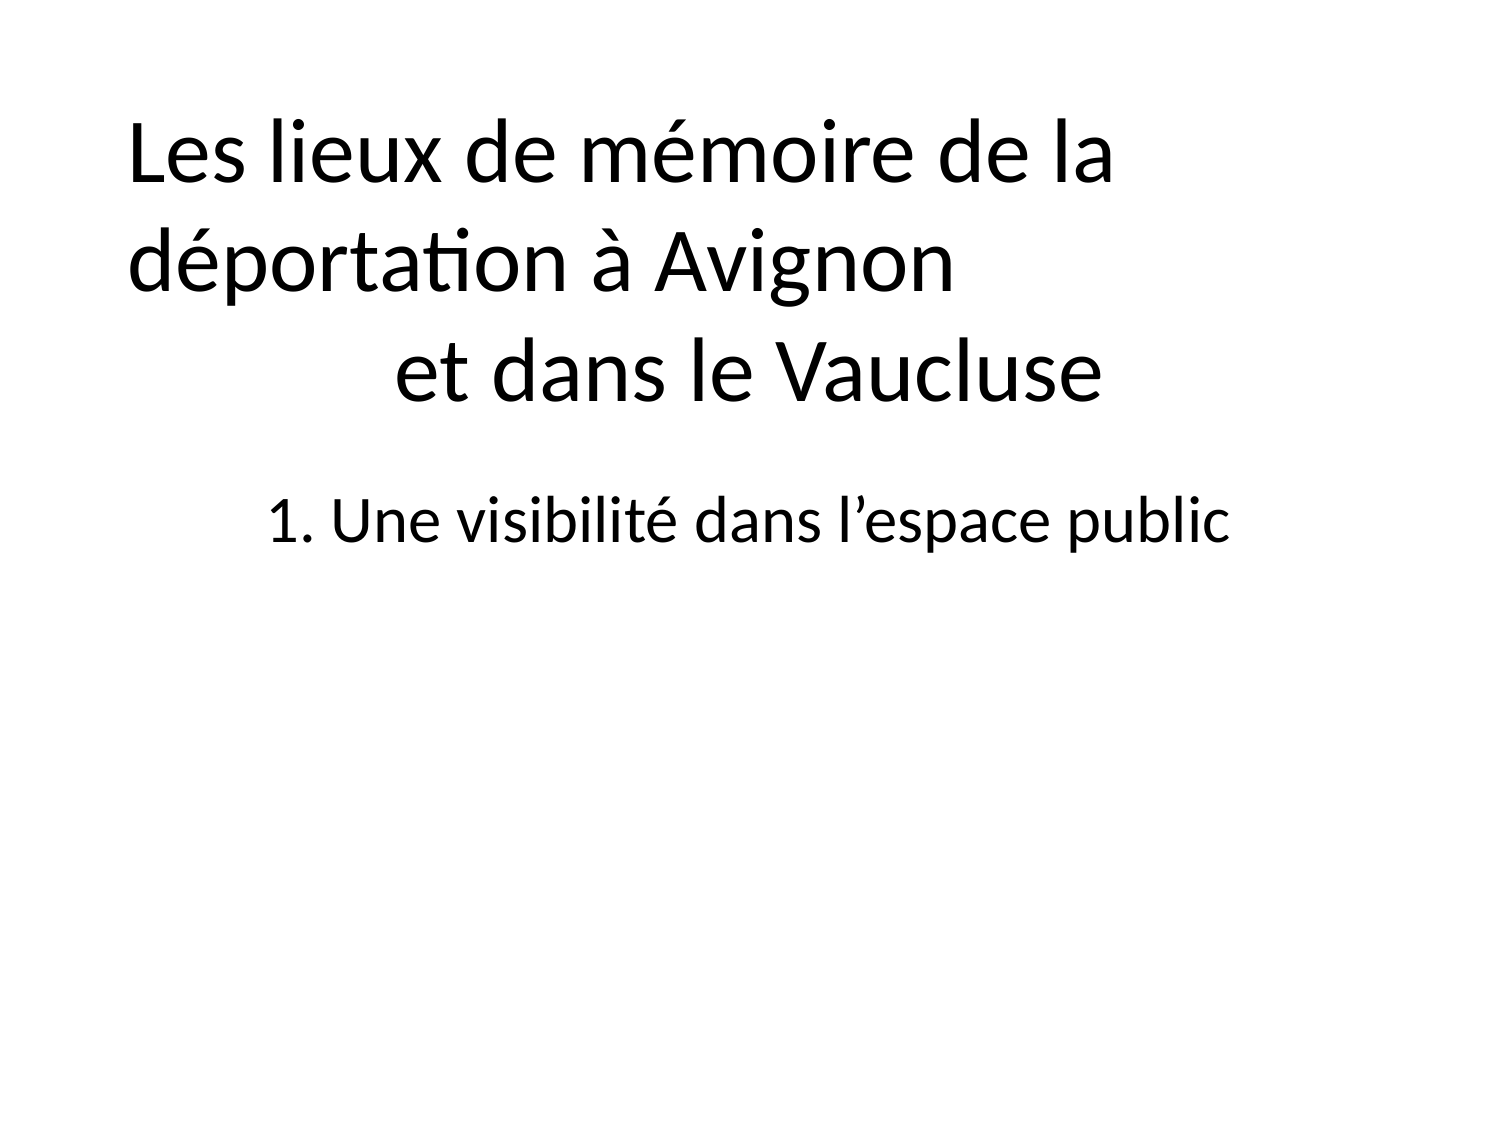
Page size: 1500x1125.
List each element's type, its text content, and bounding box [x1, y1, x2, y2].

text_box 1. Une visibilité dans l’espace public [64, 467, 1447, 1012]
text_box Les lieux de mémoire de la déportation à Avignon et dans le Vaucluse [112, 78, 1388, 433]
